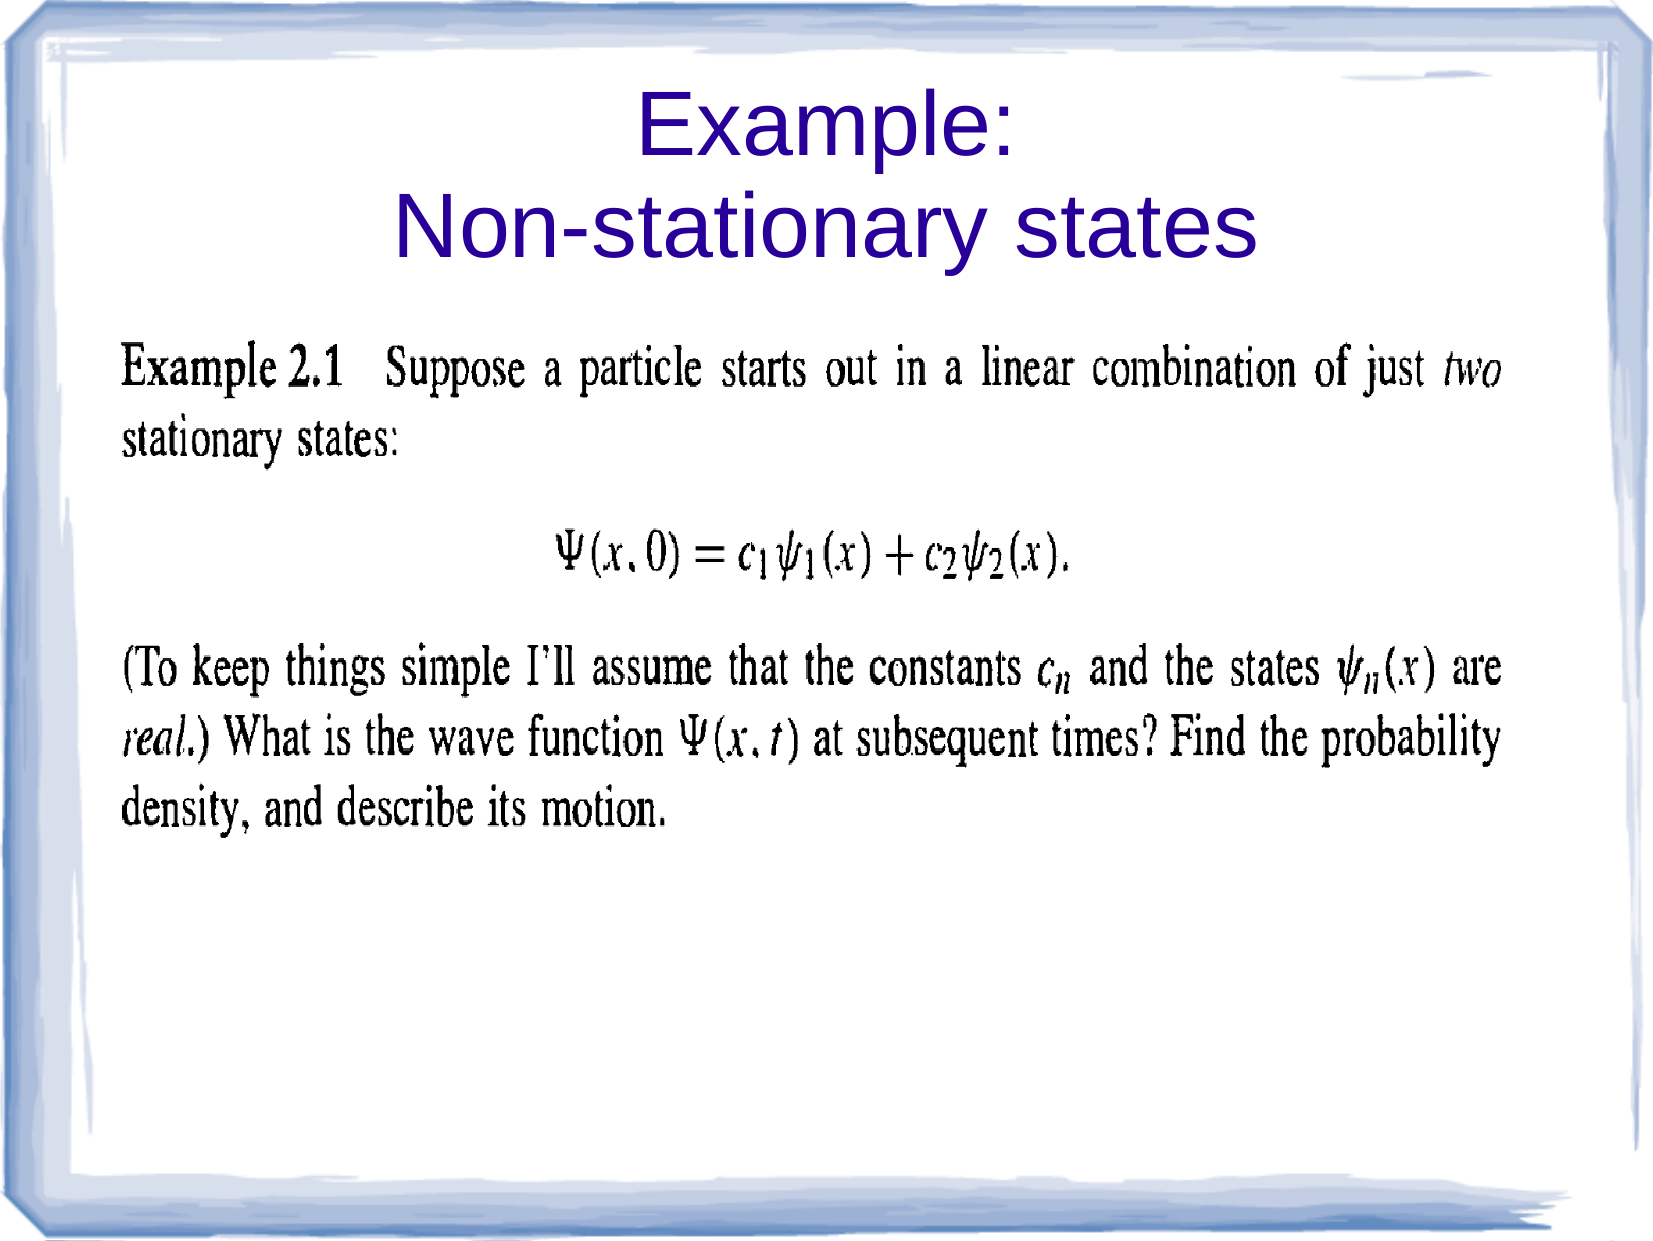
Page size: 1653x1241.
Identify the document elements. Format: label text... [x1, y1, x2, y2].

title Example: Non-stationary states [118, 66, 1535, 278]
picture [0, 0, 1653, 1241]
